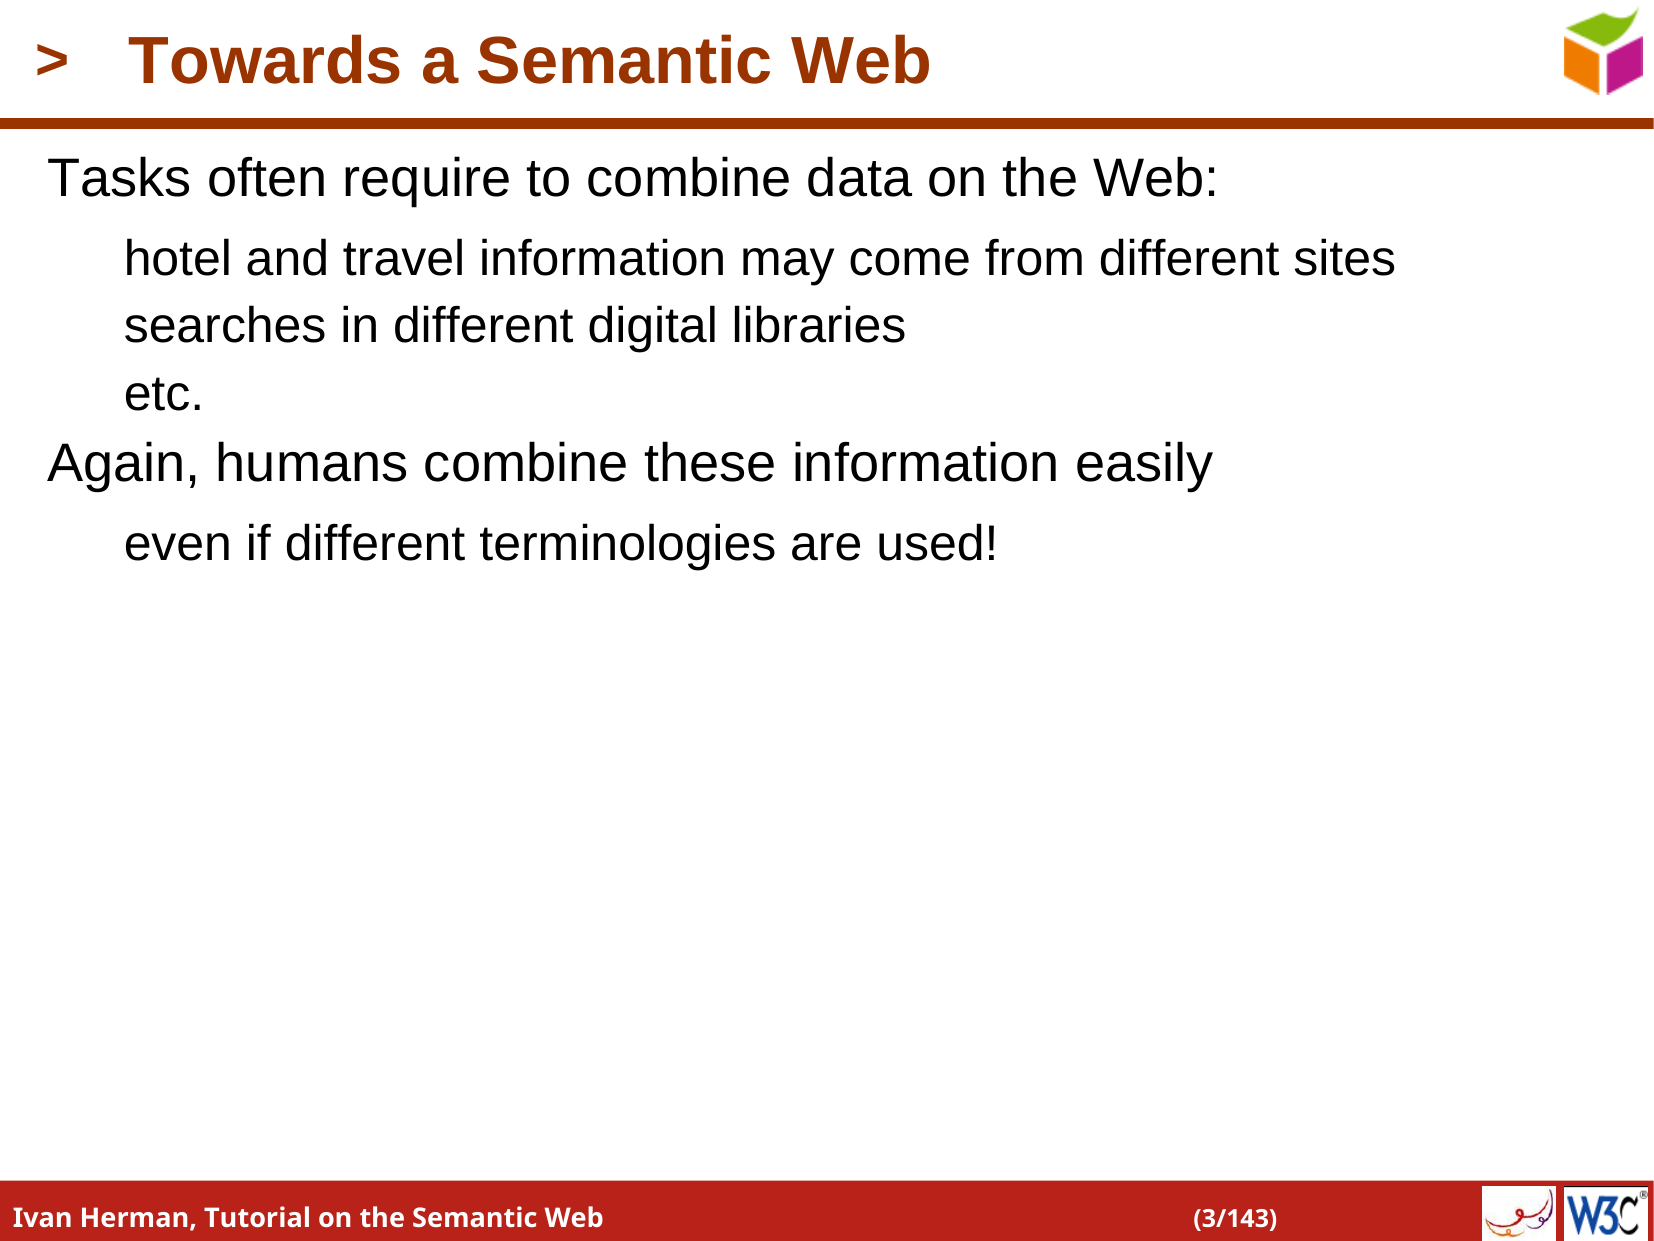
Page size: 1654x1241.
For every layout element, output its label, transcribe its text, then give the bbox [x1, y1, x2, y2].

picture [1482, 1186, 1556, 1241]
list Tasks often require to combine data on the Web: hotel and travel information may come from different sites searches in different digital libraries etc. Again, humans combine these information easily even if different terminologies are used! [29, 147, 1624, 1134]
title Towards a Semantic Web [93, 0, 1493, 119]
picture [1564, 1186, 1648, 1241]
picture [1564, 5, 1643, 95]
